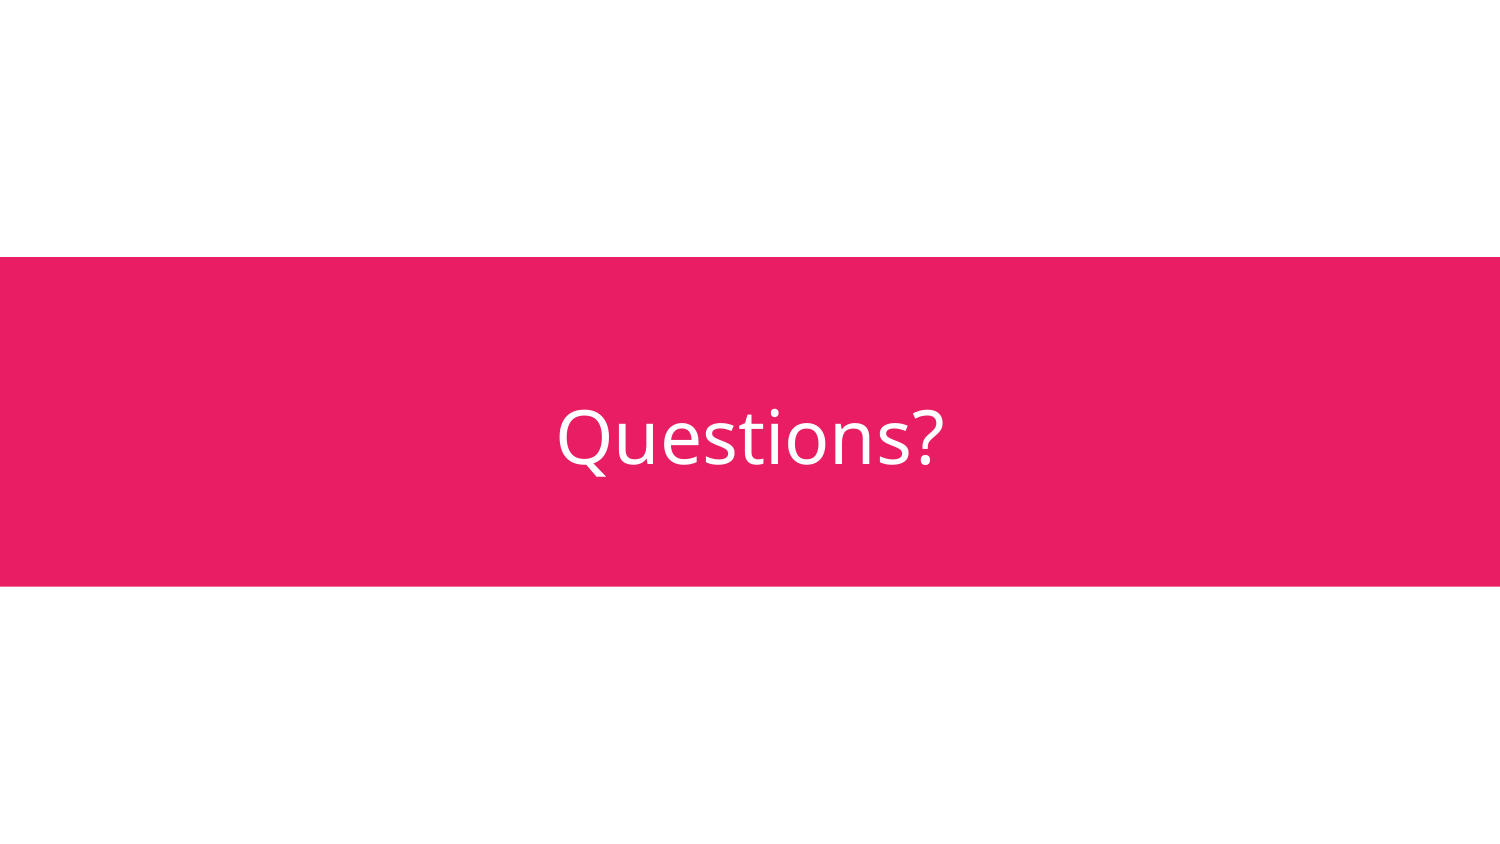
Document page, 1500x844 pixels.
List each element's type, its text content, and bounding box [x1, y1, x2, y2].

title Questions? [70, 309, 1430, 559]
